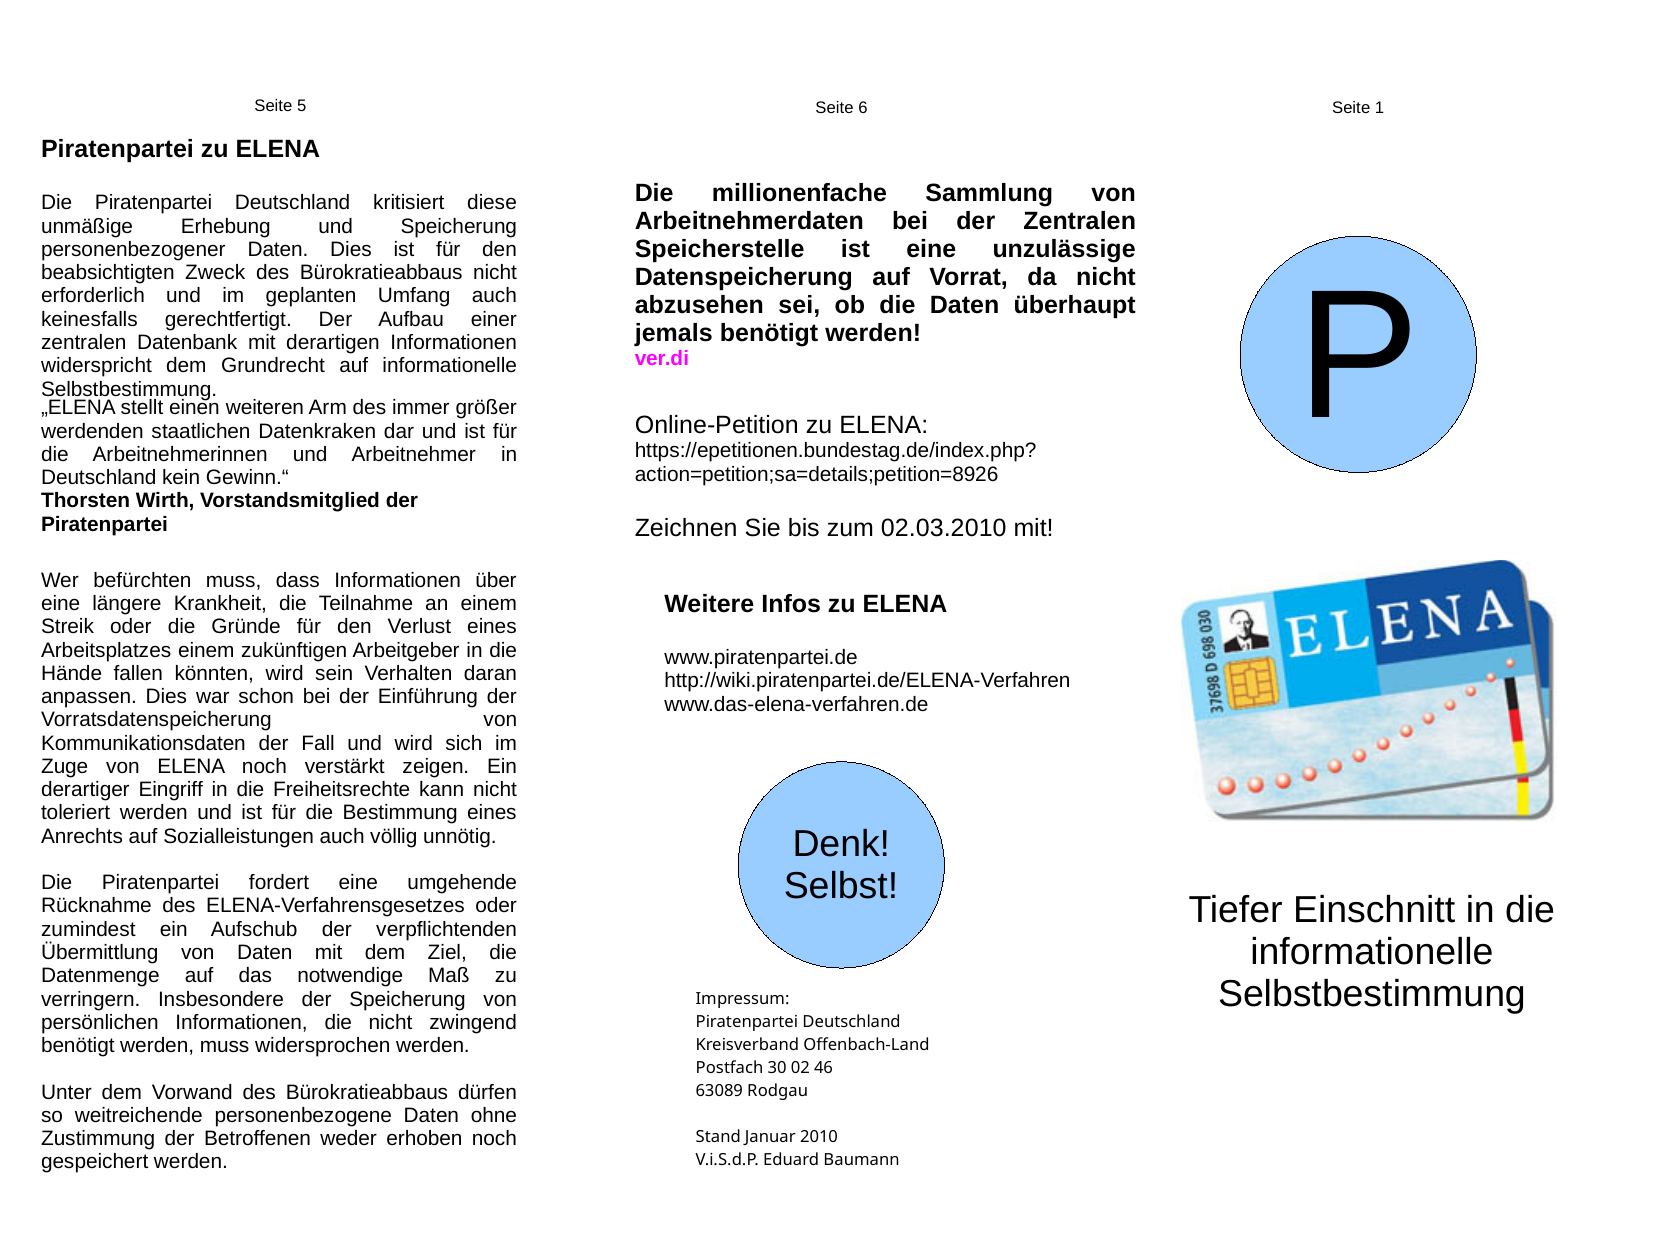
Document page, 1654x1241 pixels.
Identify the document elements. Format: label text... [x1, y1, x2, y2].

text_box Tiefer Einschnitt in die informationelle Selbstbestimmung [1149, 880, 1595, 1022]
text_box P [1240, 236, 1477, 473]
text_box „ELENA stellt einen weiteren Arm des immer größer werdenden staatlichen Datenkraken dar und ist für die Arbeitnehmerinnen und Arbeitnehmer in Deutschland kein Gewinn.“ Thorsten Wirth, Vorstandsmitglied der Piratenpartei [26, 388, 532, 544]
text_box Weitere Infos zu ELENA www.piratenpartei.de http://wiki.piratenpartei.de/ELENA-Verfahren www.das-elena-verfahren.de [649, 582, 1093, 768]
text_box Online-Petition zu ELENA: https://epetitionen.bundestag.de/index.php?action=petition;sa=details;petition=8926 Zeichnen Sie bis zum 02.03.2010 mit! [620, 403, 1093, 549]
text_box Impressum: Piratenpartei Deutschland Kreisverband Offenbach-Land Postfach 30 02 46 63089 Rodgau Stand Januar 2010 V.i.S.d.P. Eduard Baumann [680, 979, 1121, 1175]
text_box Seite 5 [59, 88, 502, 123]
text_box Denk! Selbst! [738, 761, 945, 969]
picture [1181, 560, 1557, 822]
text_box Piratenpartei zu ELENA Die Piratenpartei Deutschland kritisiert diese unmäßige Erhebung und Speicherung personenbezogener Daten. Dies ist für den beabsichtigten Zweck des Bürokratieabbaus nicht erforderlich und im geplanten Umfang auch keinesfalls gerechtfertigt. Der Aufbau einer zentralen Datenbank mit derartigen Informationen widerspricht dem Grundrecht auf informationelle Selbstbestimmung. [26, 127, 532, 384]
text_box Wer befürchten muss, dass Informationen über eine längere Krankheit, die Teilnahme an einem Streik oder die Gründe für den Verlust eines Arbeitsplatzes einem zukünftigen Arbeitgeber in die Hände fallen könnten, wird sein Verhalten daran anpassen. Dies war schon bei der Einführung der Vorratsdatenspeicherung von Kommunikationsdaten der Fall und wird sich im Zuge von ELENA noch verstärkt zeigen. Ein derartiger Eingriff in die Freiheitsrechte kann nicht toleriert werden und ist für die Bestimmung eines Anrechts auf Sozialleistungen auch völlig unnötig. Die Piratenpartei fordert eine umgehende Rücknahme des ELENA-Verfahrensgesetzes oder zumindest ein Aufschub der verpflichtenden Übermittlung von Daten mit dem Ziel, die Datenmenge auf das notwendige Maß zu verringern. Insbesondere der Speicherung von persönlichen Informationen, die nicht zwingend benötigt werden, muss widersprochen werden. Unter dem Vorwand des Bürokratieabbaus dürfen so weitreichende personenbezogene Daten ohne Zustimmung der Betroffenen weder erhoben noch gespeichert werden. [26, 561, 532, 1174]
text_box Die millionenfache Sammlung von Arbeitnehmerdaten bei der Zentralen Speicherstelle ist eine unzulässige Datenspeicherung auf Vorrat, da nicht abzusehen sei, ob die Daten überhaupt jemals benötigt werden! ver.di [620, 171, 1152, 383]
text_box Seite 6 [620, 90, 1063, 148]
text_box Seite 1 [1181, 90, 1536, 125]
